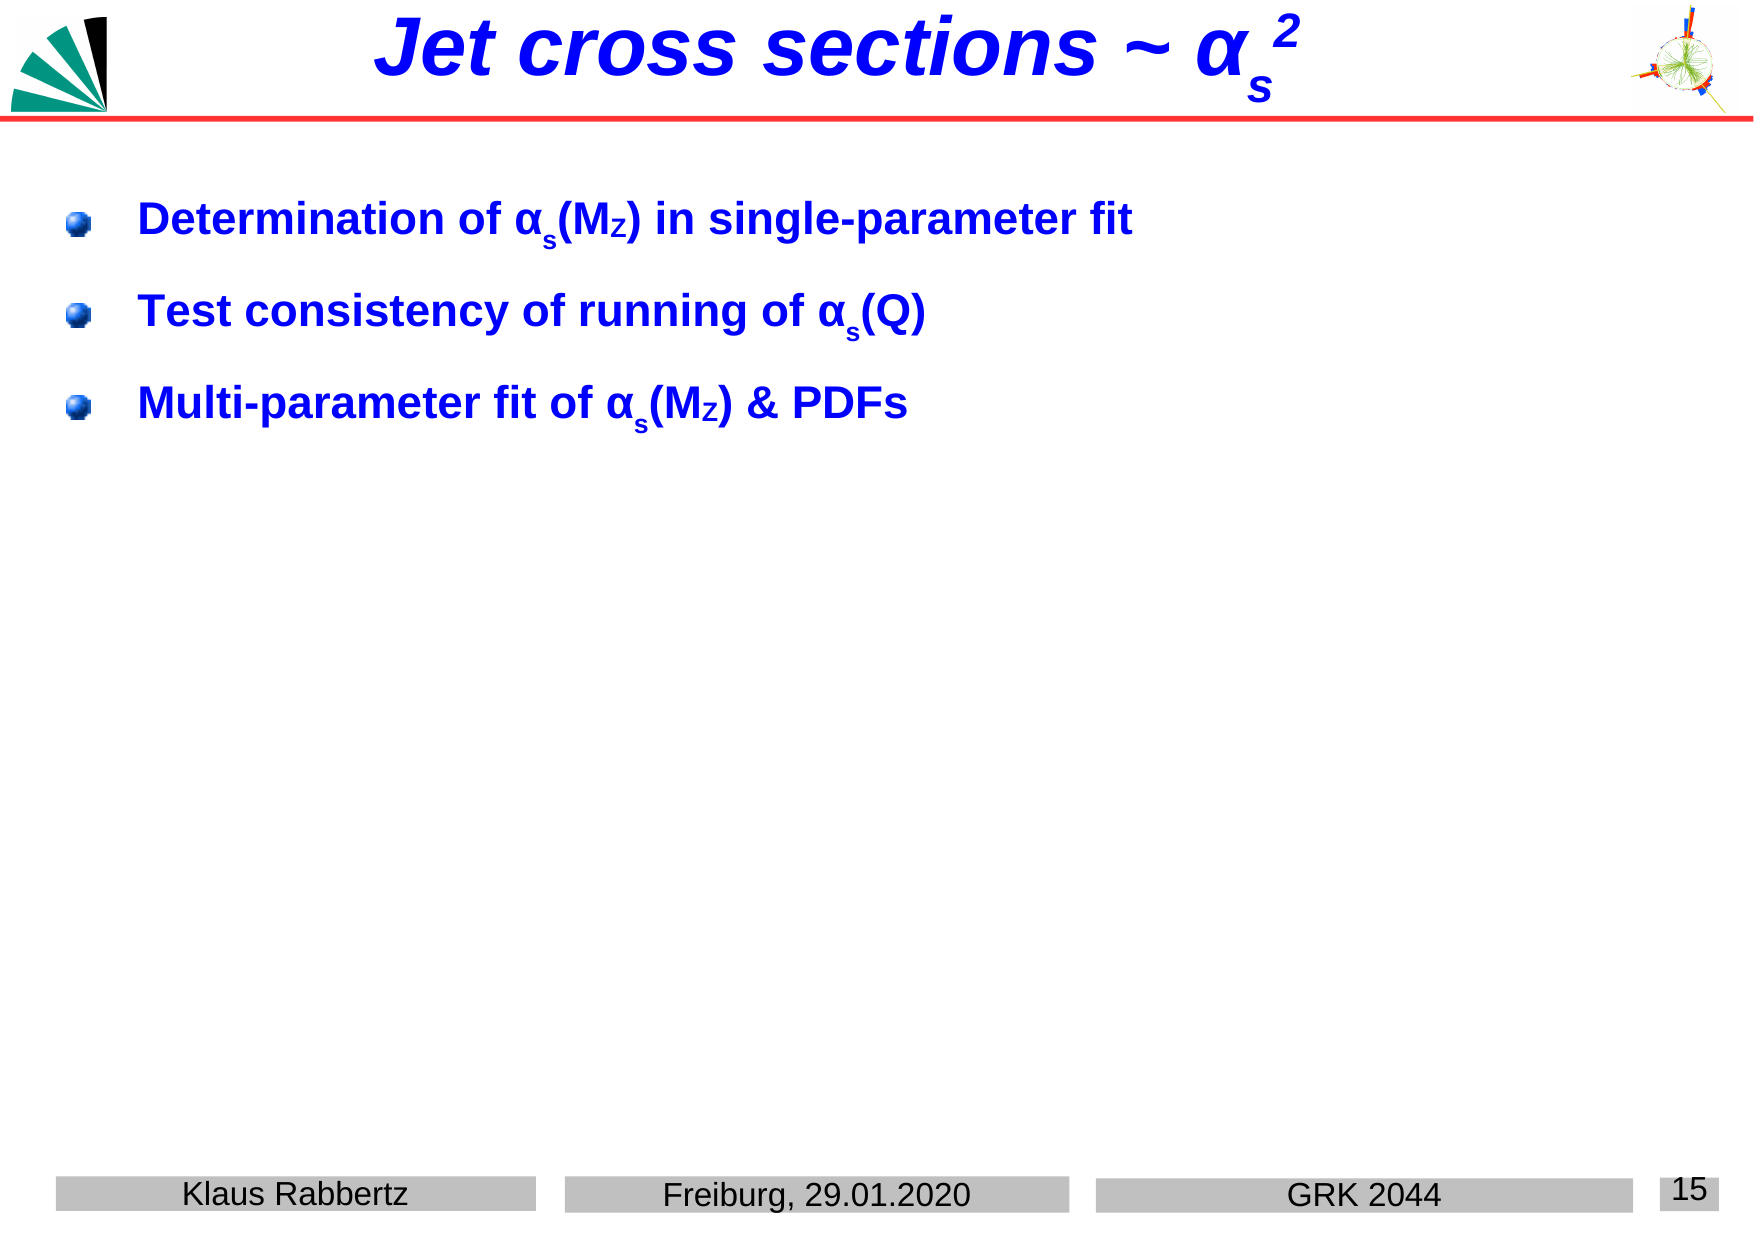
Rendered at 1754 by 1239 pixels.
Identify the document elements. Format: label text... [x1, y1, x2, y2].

picture [11, 17, 107, 113]
picture [1631, 5, 1739, 113]
list Determination of αs(MZ) in single-parameter fit Test consistency of running of αs(Q) Multi-parameter fit of αs(MZ) & PDFs [54, 193, 1697, 467]
title Jet cross sections ~ αs2 [129, 0, 1545, 114]
